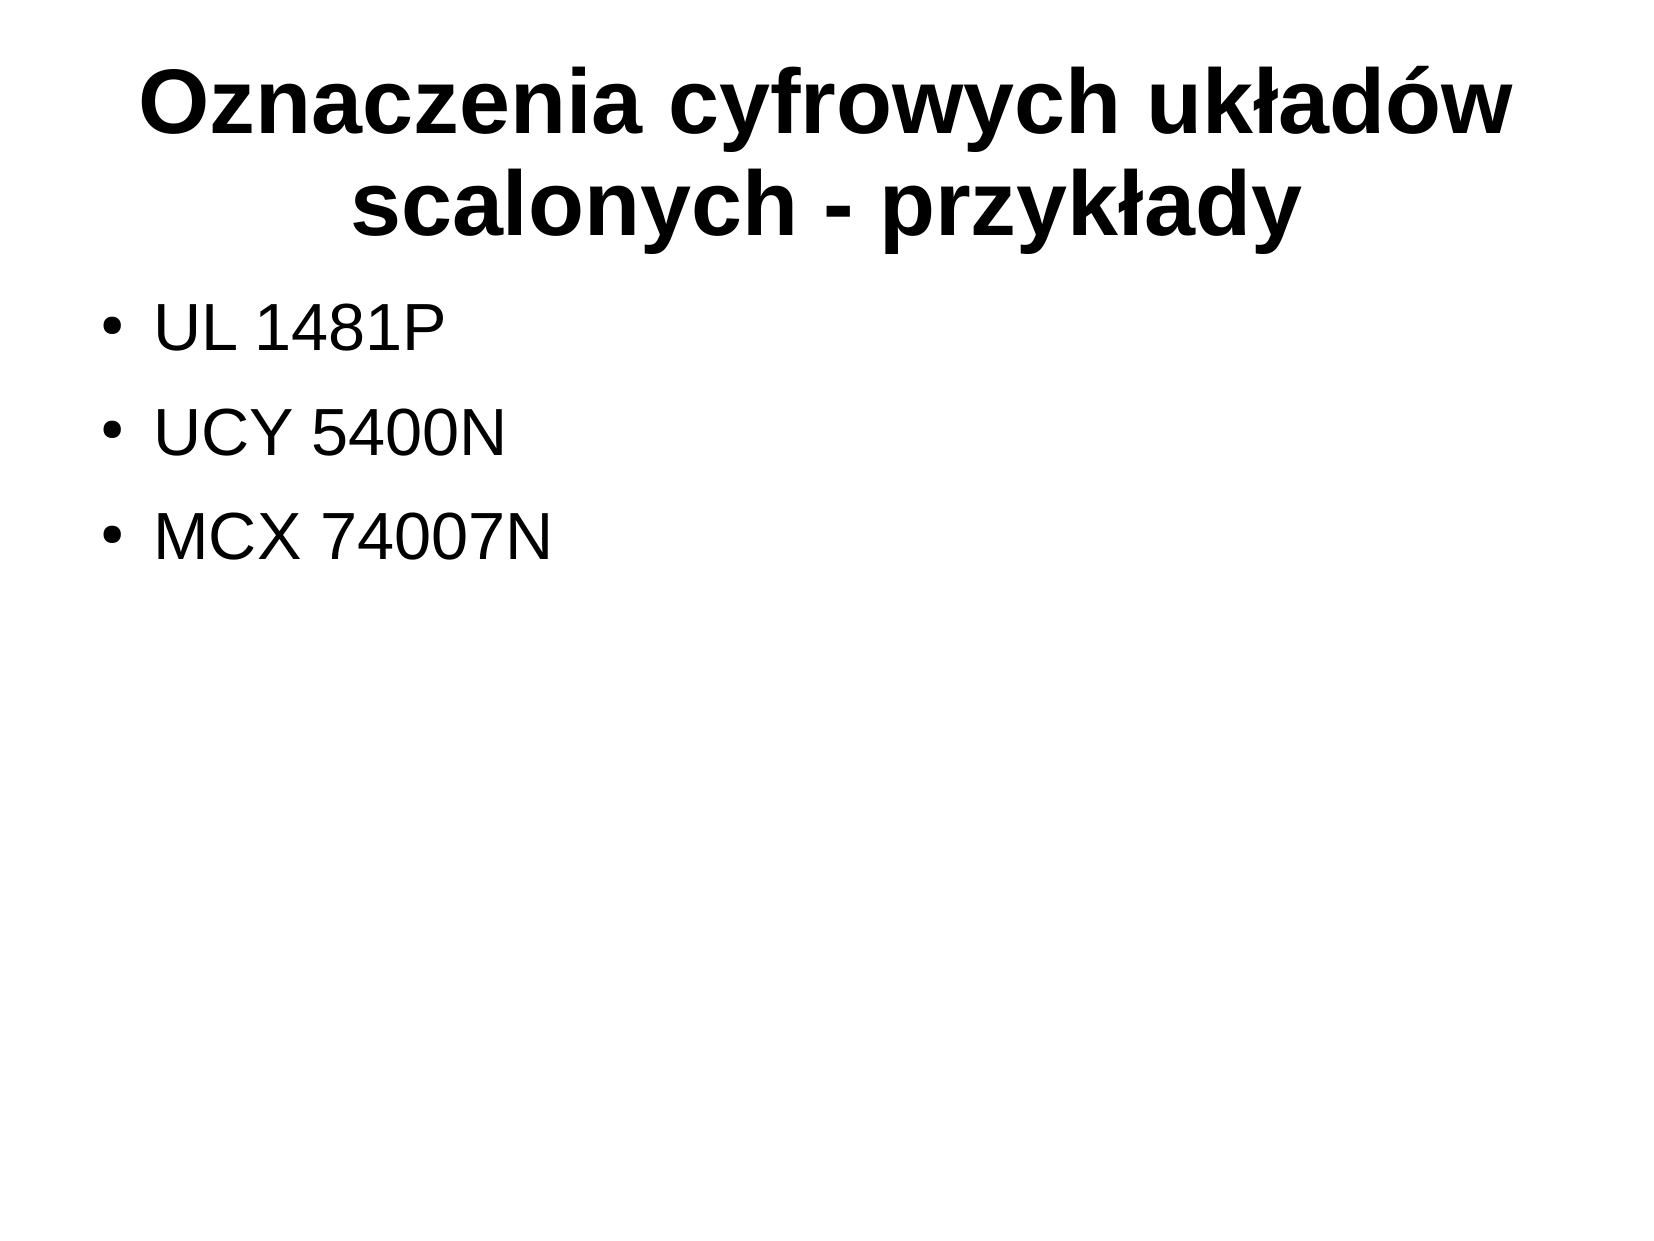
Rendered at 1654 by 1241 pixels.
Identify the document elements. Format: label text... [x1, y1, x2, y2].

title Oznaczenia cyfrowych układów scalonych - przykłady [82, 49, 1571, 257]
list UL 1481P UCY 5400N MCX 74007N [82, 290, 1571, 1109]
